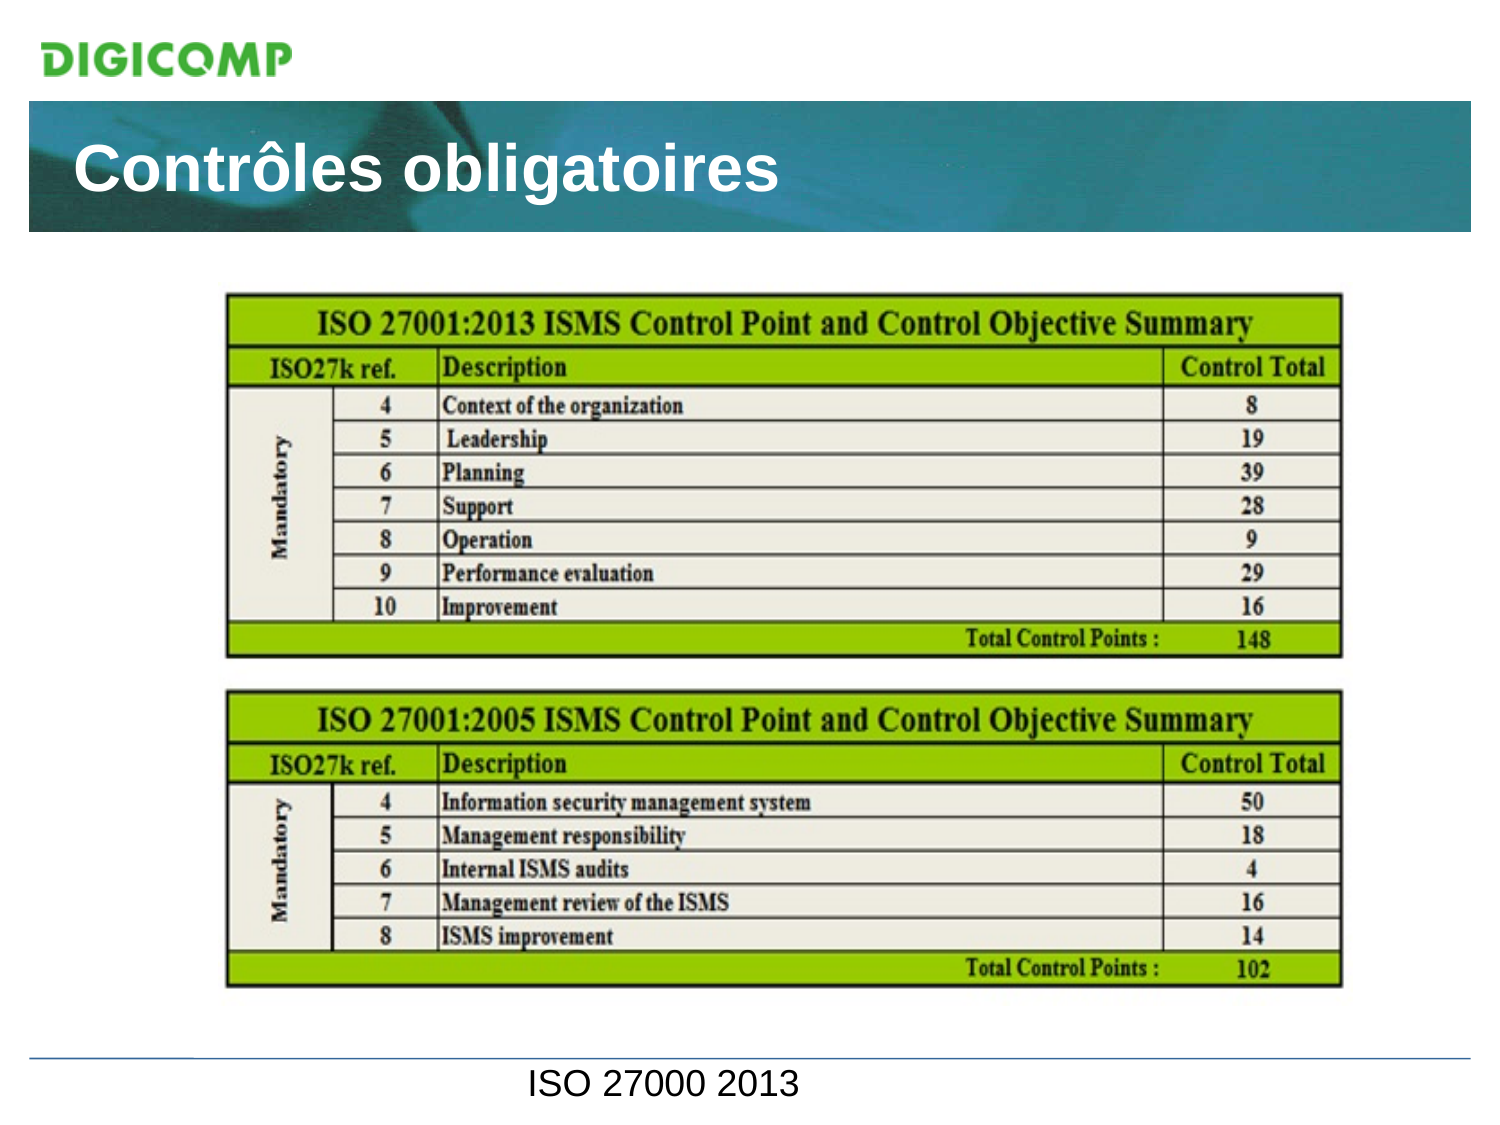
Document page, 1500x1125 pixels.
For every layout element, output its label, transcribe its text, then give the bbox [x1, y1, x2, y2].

text_box ISO 27000 2013 [512, 1051, 988, 1118]
picture [218, 282, 1353, 1007]
list [64, 255, 1424, 1035]
title Contrôles obligatoires [58, 117, 1429, 212]
